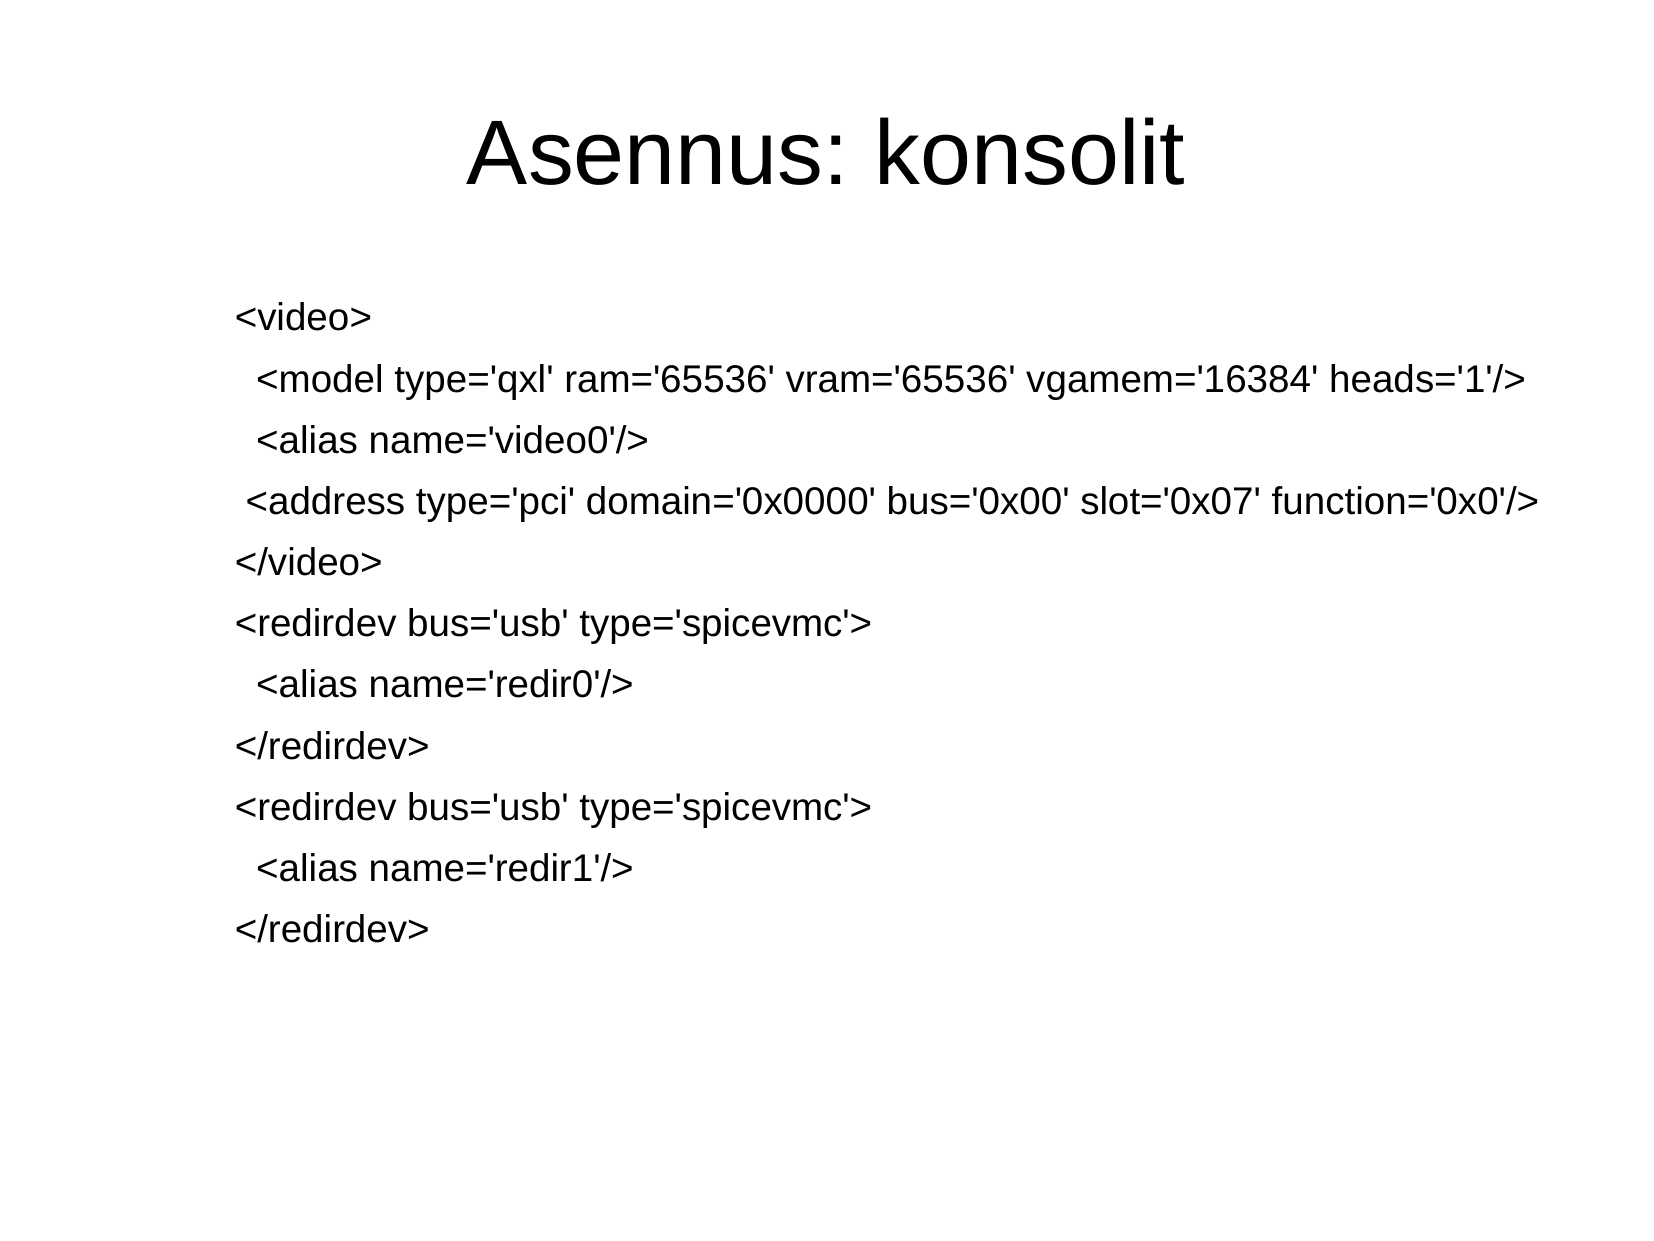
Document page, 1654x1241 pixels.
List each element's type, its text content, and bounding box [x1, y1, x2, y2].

title Asennus: konsolit [82, 49, 1571, 257]
list <video> <model type='qxl' ram='65536' vram='65536' vgamem='16384' heads='1'/> <alias name='video0'/> <address type='pci' domain='0x0000' bus='0x00' slot='0x07' function='0x0'/> </video> <redirdev bus='usb' type='spicevmc'> <alias name='redir0'/> </redirdev> <redirdev bus='usb' type='spicevmc'> <alias name='redir1'/> </redirdev> [82, 296, 1571, 1016]
